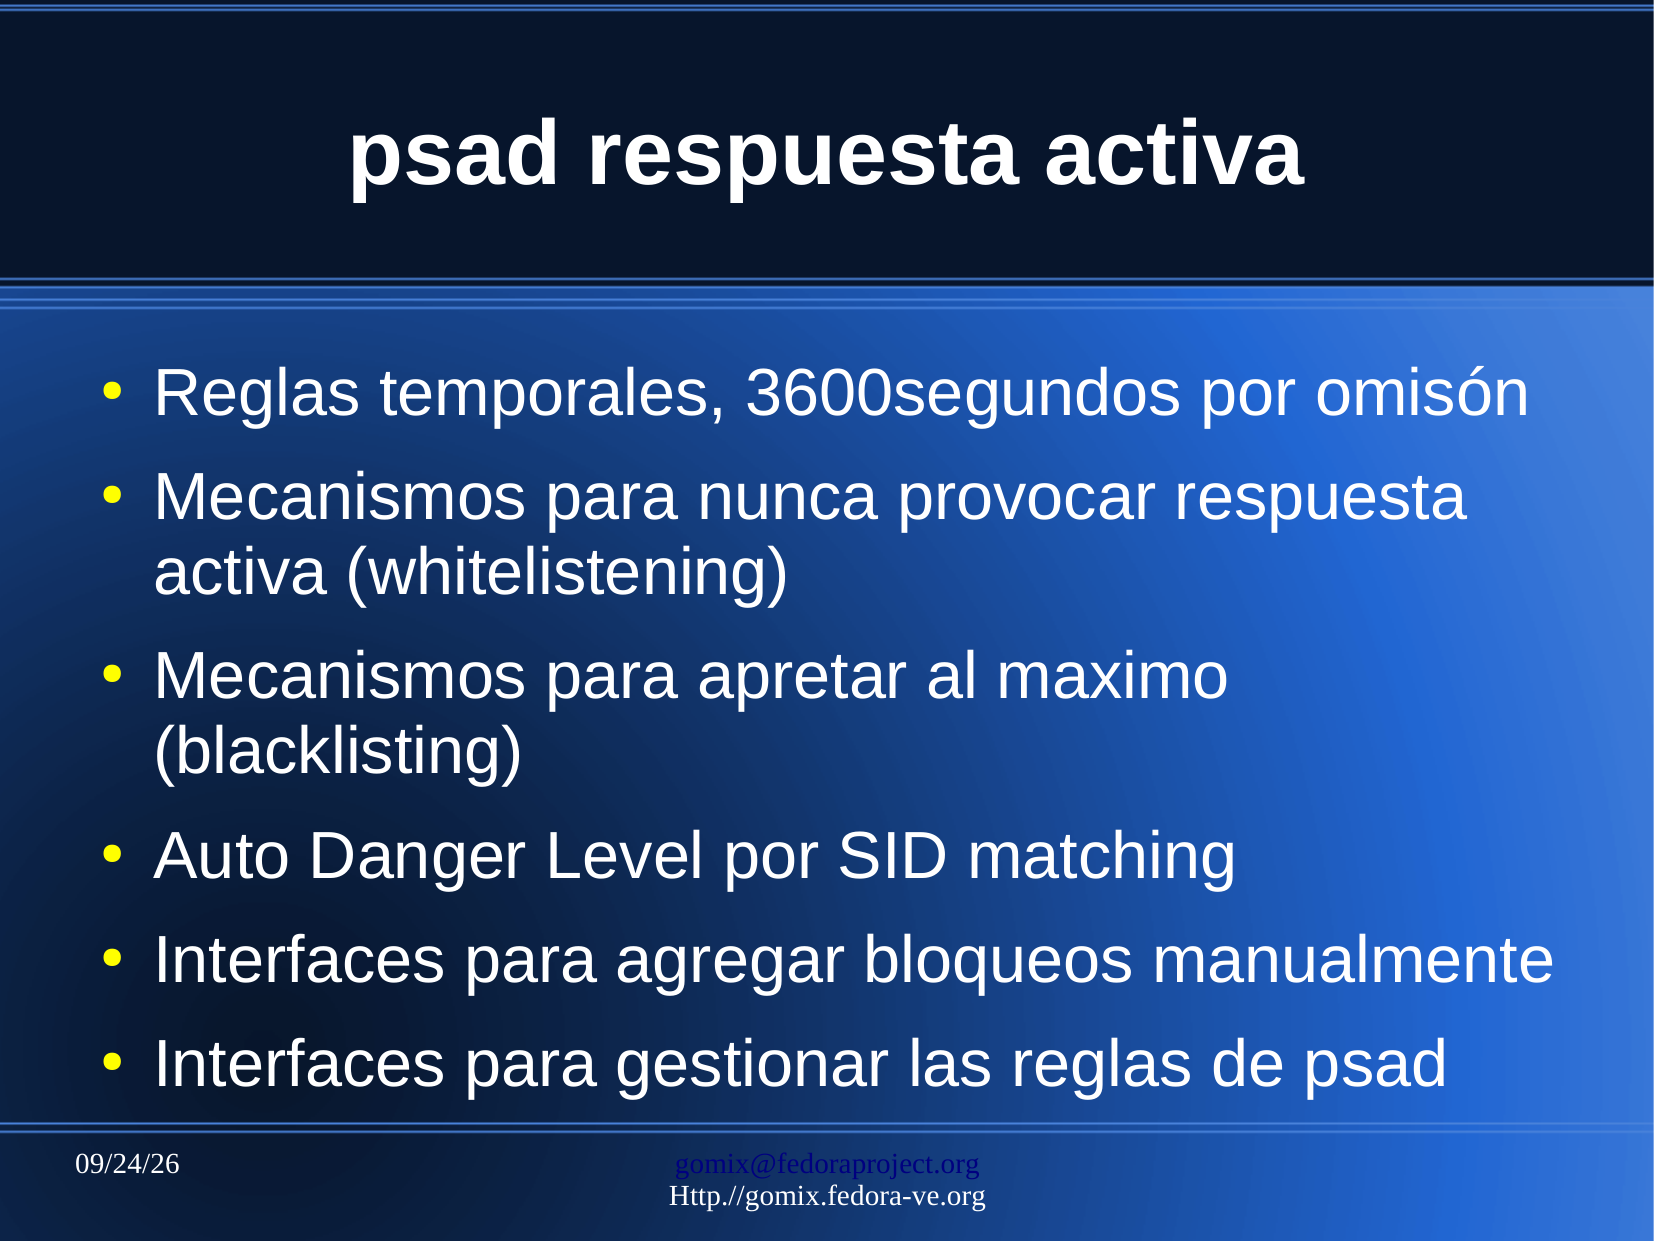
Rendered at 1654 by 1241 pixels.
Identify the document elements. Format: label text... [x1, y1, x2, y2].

picture [0, 0, 1654, 1241]
list Reglas temporales, 3600segundos por omisón Mecanismos para nunca provocar respuesta activa (whitelistening) Mecanismos para apretar al maximo (blacklisting) Auto Danger Level por SID matching Interfaces para agregar bloqueos manualmente Interfaces para gestionar las reglas de psad [82, 355, 1571, 1101]
title psad respuesta activa [82, 49, 1571, 257]
